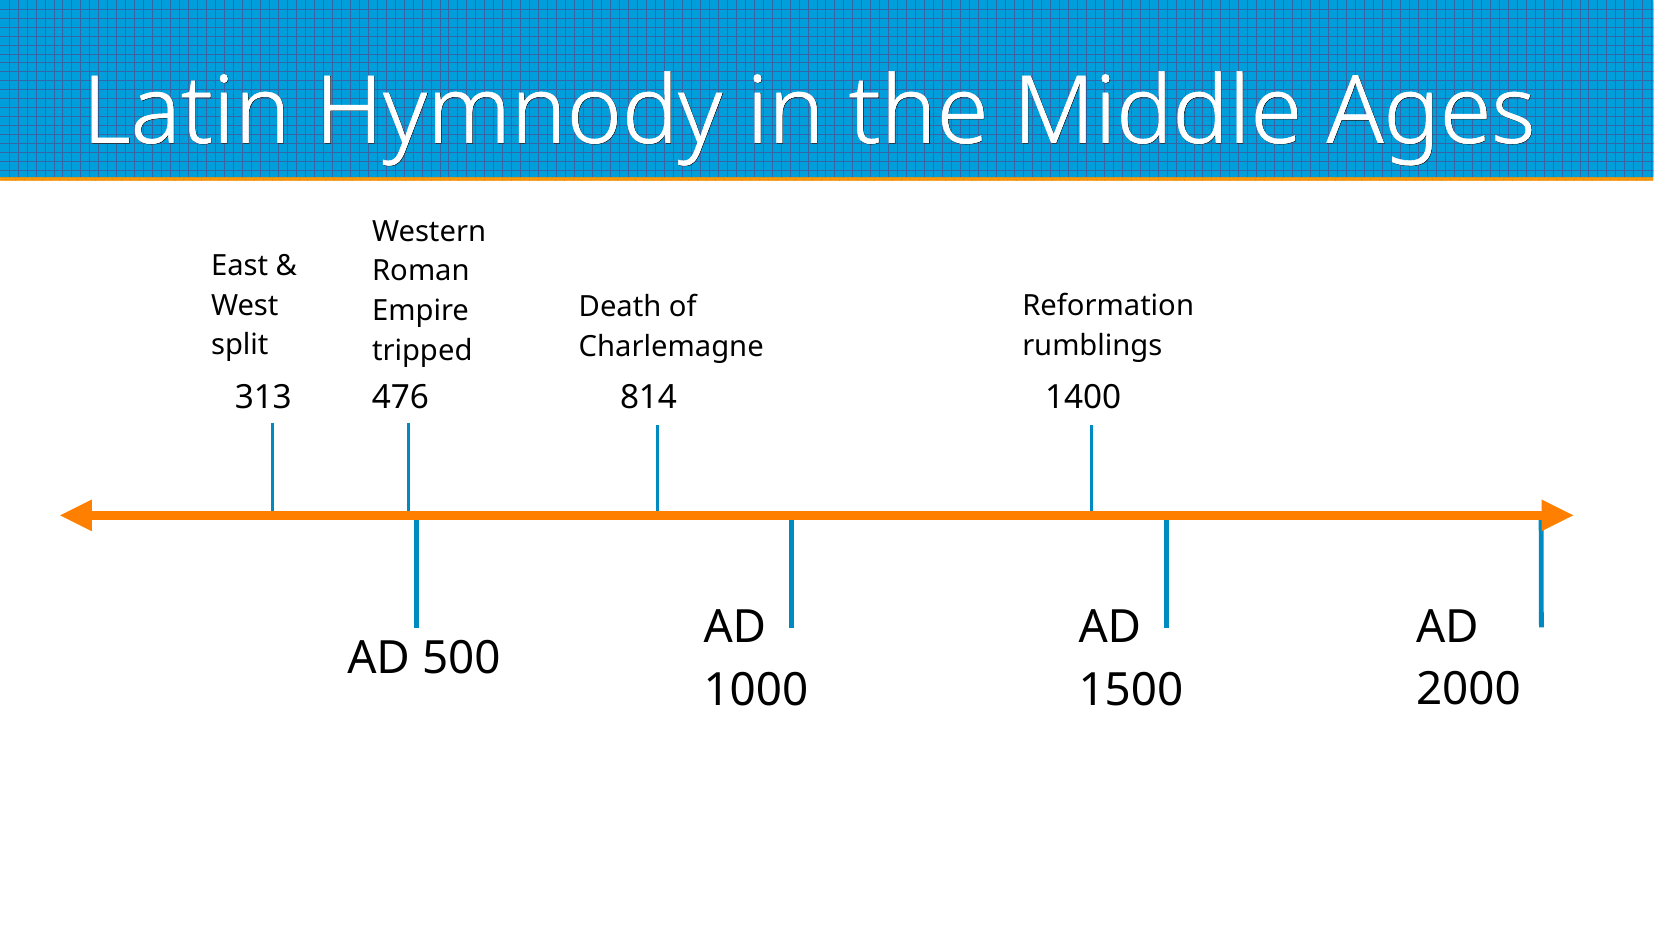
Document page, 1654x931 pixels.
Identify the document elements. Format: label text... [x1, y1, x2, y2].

text_box Western Roman Empire tripped [366, 263, 526, 316]
text_box East & West split [205, 228, 336, 379]
text_box Reformation rumblings [1016, 274, 1204, 375]
text_box Death of Charlemagne [572, 298, 822, 351]
text_box 814 [614, 369, 703, 422]
text_box AD 1500 [1072, 627, 1261, 685]
text_box AD 2000 [1410, 627, 1598, 685]
text_box 476 [366, 369, 455, 422]
text_box AD 1000 [697, 627, 886, 685]
text_box 1400 [1039, 375, 1155, 422]
text_box 313 [228, 379, 318, 422]
title Latin Hymnody in the Middle Ages [82, 14, 1571, 171]
text_box AD 500 [341, 627, 511, 685]
